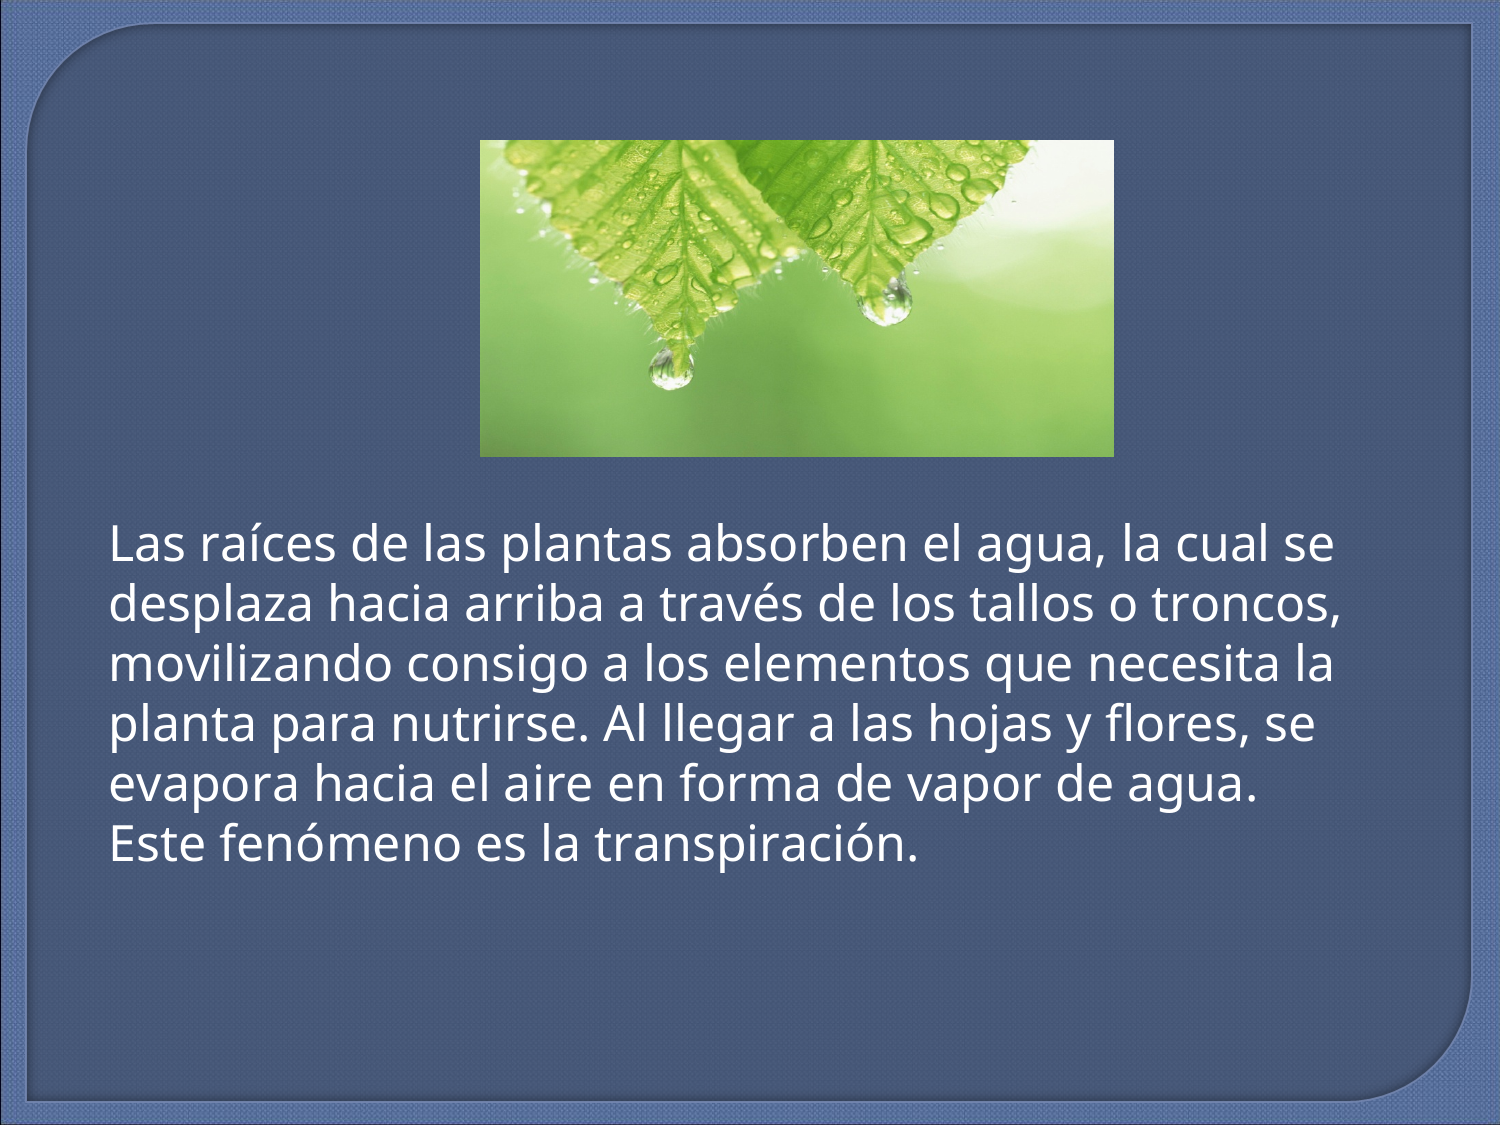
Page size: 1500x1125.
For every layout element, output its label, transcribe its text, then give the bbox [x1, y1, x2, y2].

text_box Las raíces de las plantas absorben el agua, la cual se desplaza hacia arriba a través de los tallos o troncos, movilizando consigo a los elementos que necesita la planta para nutrirse. Al llegar a las hojas y flores, se evapora hacia el aire en forma de vapor de agua. Este fenómeno es la transpiración. [93, 503, 1372, 880]
picture [0, 0, 1500, 1125]
